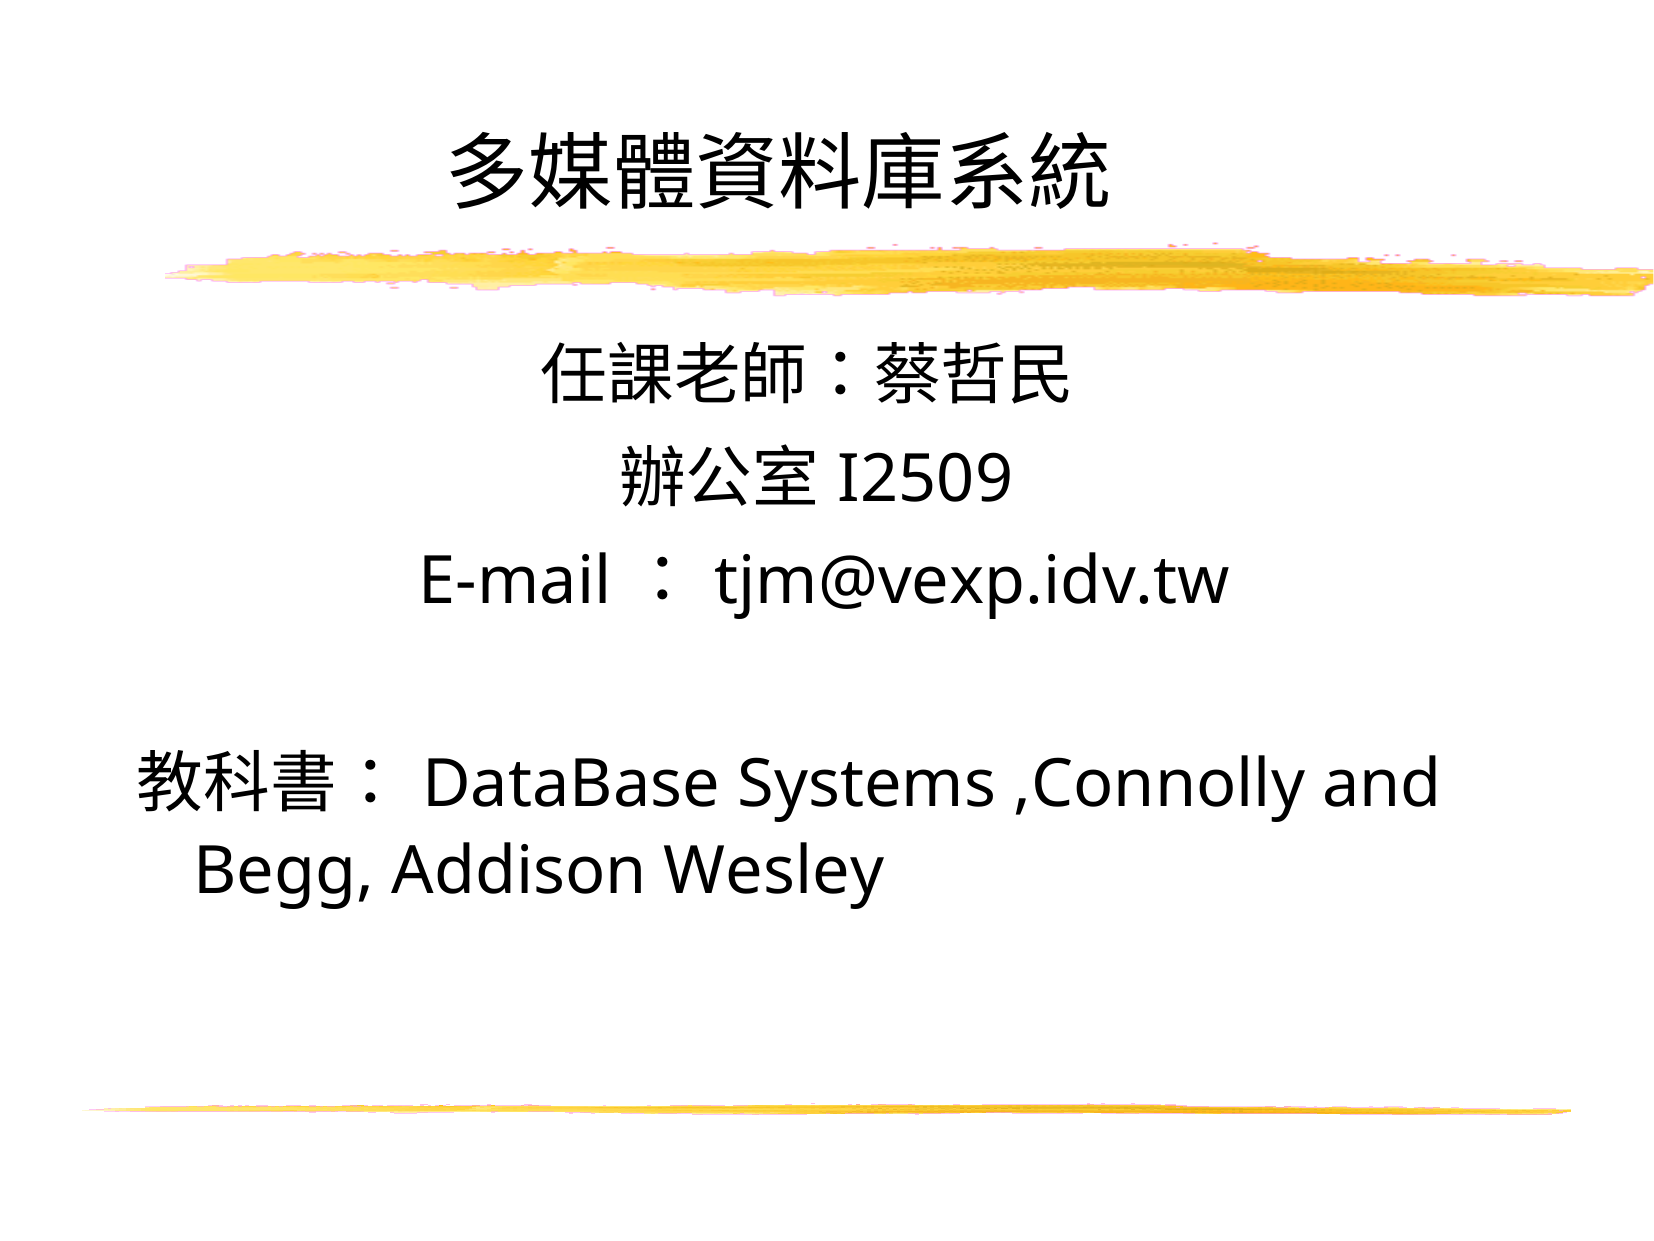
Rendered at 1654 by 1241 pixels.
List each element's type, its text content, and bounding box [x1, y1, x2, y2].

title 多媒體資料庫系統 [76, 12, 1482, 235]
list 任課老師：蔡哲民 辦公室I2509 E-mail：tjm@vexp.idv.tw 教科書：DataBase Systems ,Connolly and Begg, Addison Wesley [122, 320, 1528, 1081]
picture [165, 237, 1654, 308]
picture [82, 1102, 1571, 1117]
